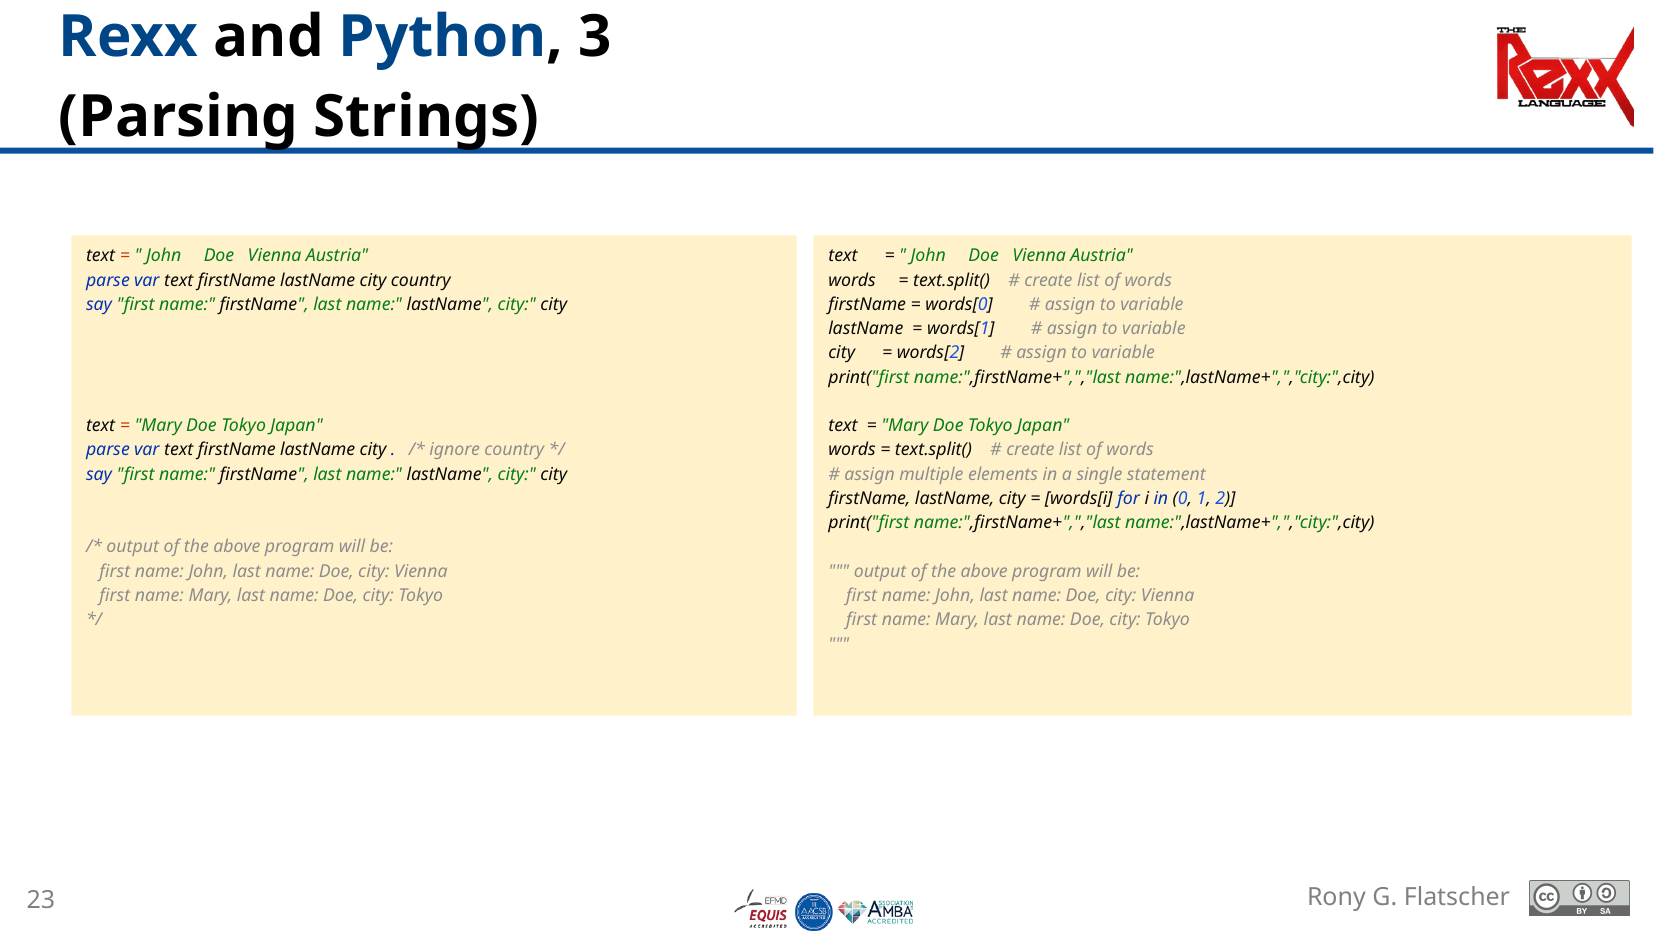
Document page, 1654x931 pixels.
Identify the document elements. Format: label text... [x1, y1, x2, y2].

picture [734, 889, 913, 931]
text_box text = " John Doe Vienna Austria" parse var text firstName lastName city country say "first name:" firstName", last name:" lastName", city:" city text = "Mary Doe Tokyo Japan" parse var text firstName lastName city . /* ignore country */ say "first name:" firstName", last name:" lastName", city:" city /* output of the above program will be: first name: John, last name: Doe, city: Vienna first name: Mary, last name: Doe, city: Tokyo */ [71, 235, 797, 716]
picture [1492, 18, 1634, 137]
text_box text = " John Doe Vienna Austria" words = text.split() # create list of words firstName = words[0] # assign to variable lastName = words[1] # assign to variable city = words[2] # assign to variable print("first name:",firstName+",","last name:",lastName+",","city:",city) text = "Mary Doe Tokyo Japan" words = text.split() # create list of words # assign multiple elements in a single statement firstName, lastName, city = [words[i] for i in (0, 1, 2)] print("first name:",firstName+",","last name:",lastName+",","city:",city) """ output of the above program will be: first name: John, last name: Doe, city: Vienna first name: Mary, last name: Doe, city: Tokyo """ [813, 235, 1632, 716]
title Rexx and Python, 3 (Parsing Strings) [0, 0, 1654, 150]
